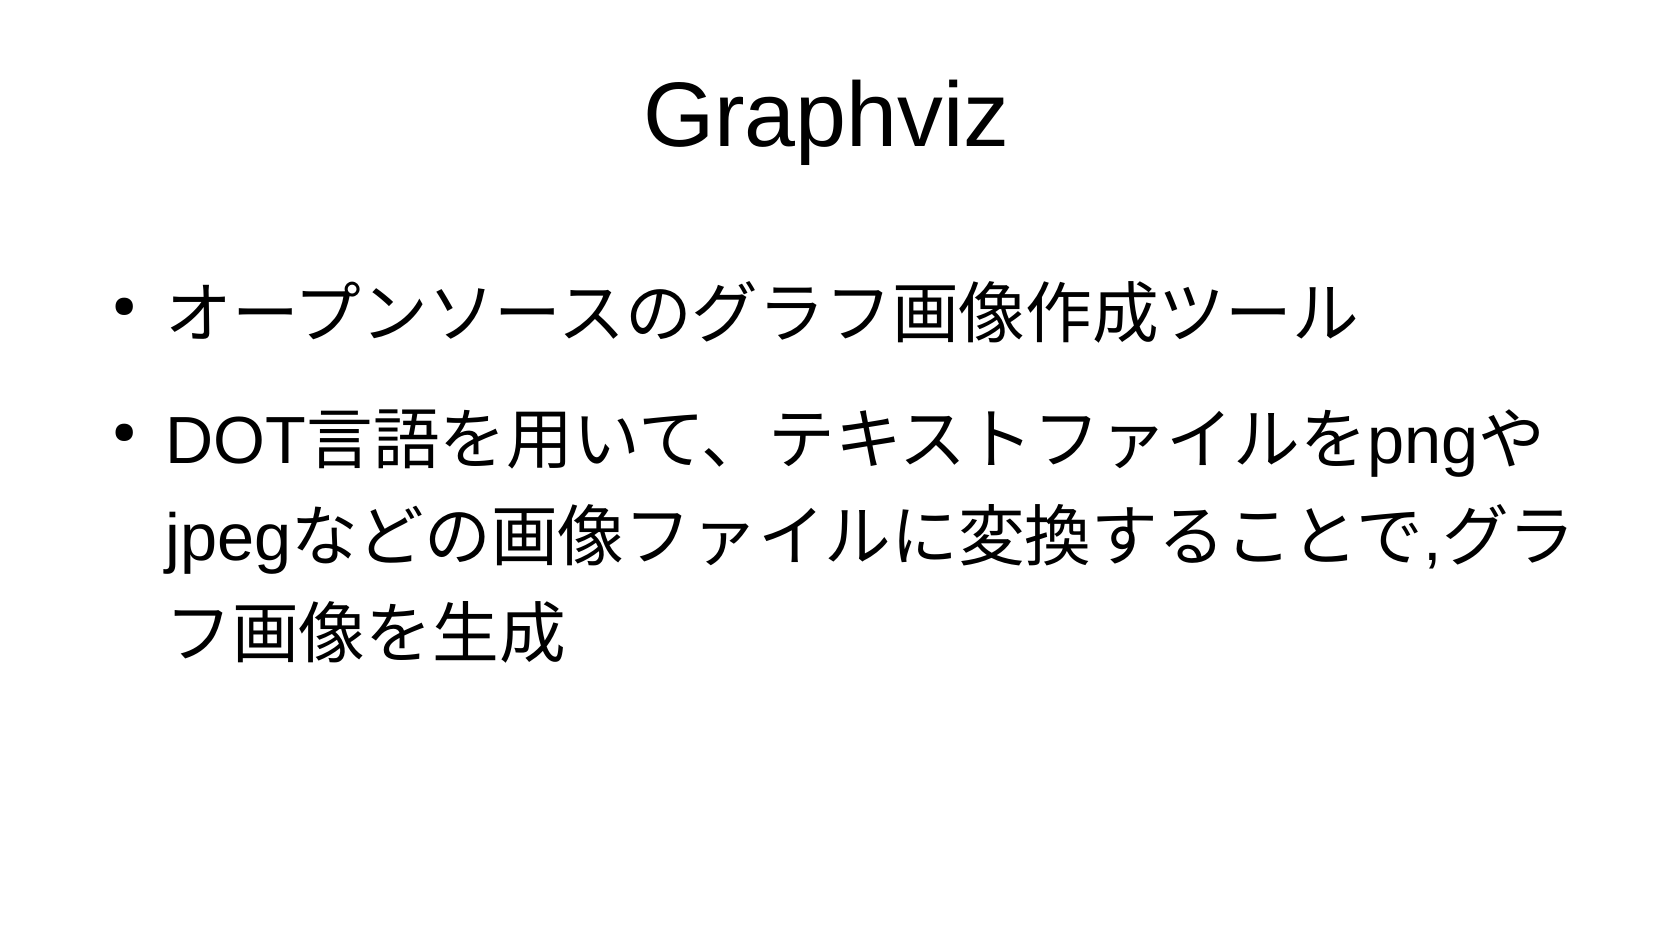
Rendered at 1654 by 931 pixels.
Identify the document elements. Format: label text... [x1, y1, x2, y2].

text_box [82, 37, 1571, 193]
list オープンソースのグラフ画像作成ツール DOT言語を用いて、テキストファイルをpngやjpegなどの画像ファイルに変換することで,グラフ画像を生成 [94, 259, 1583, 800]
